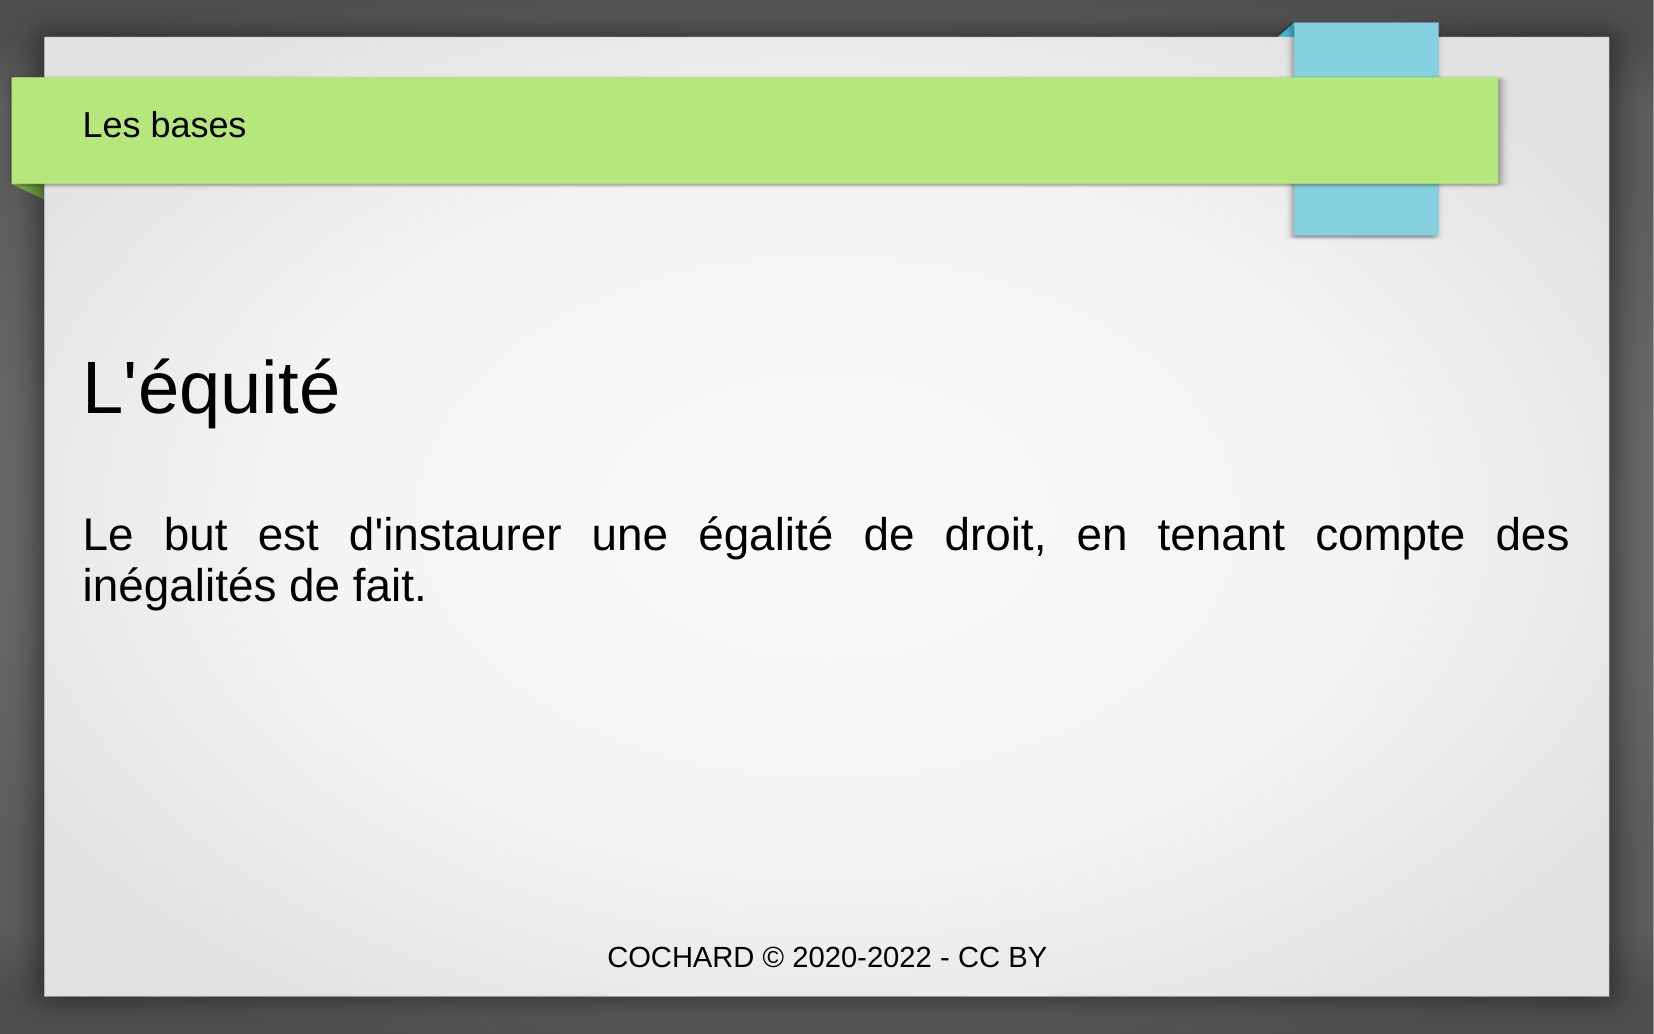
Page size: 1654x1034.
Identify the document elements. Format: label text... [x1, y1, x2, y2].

list L'équité Le but est d'instaurer une égalité de droit, en tenant compte des inégalités de fait. [82, 249, 1571, 849]
picture [0, 0, 1654, 1034]
title Les bases [82, 39, 1235, 210]
